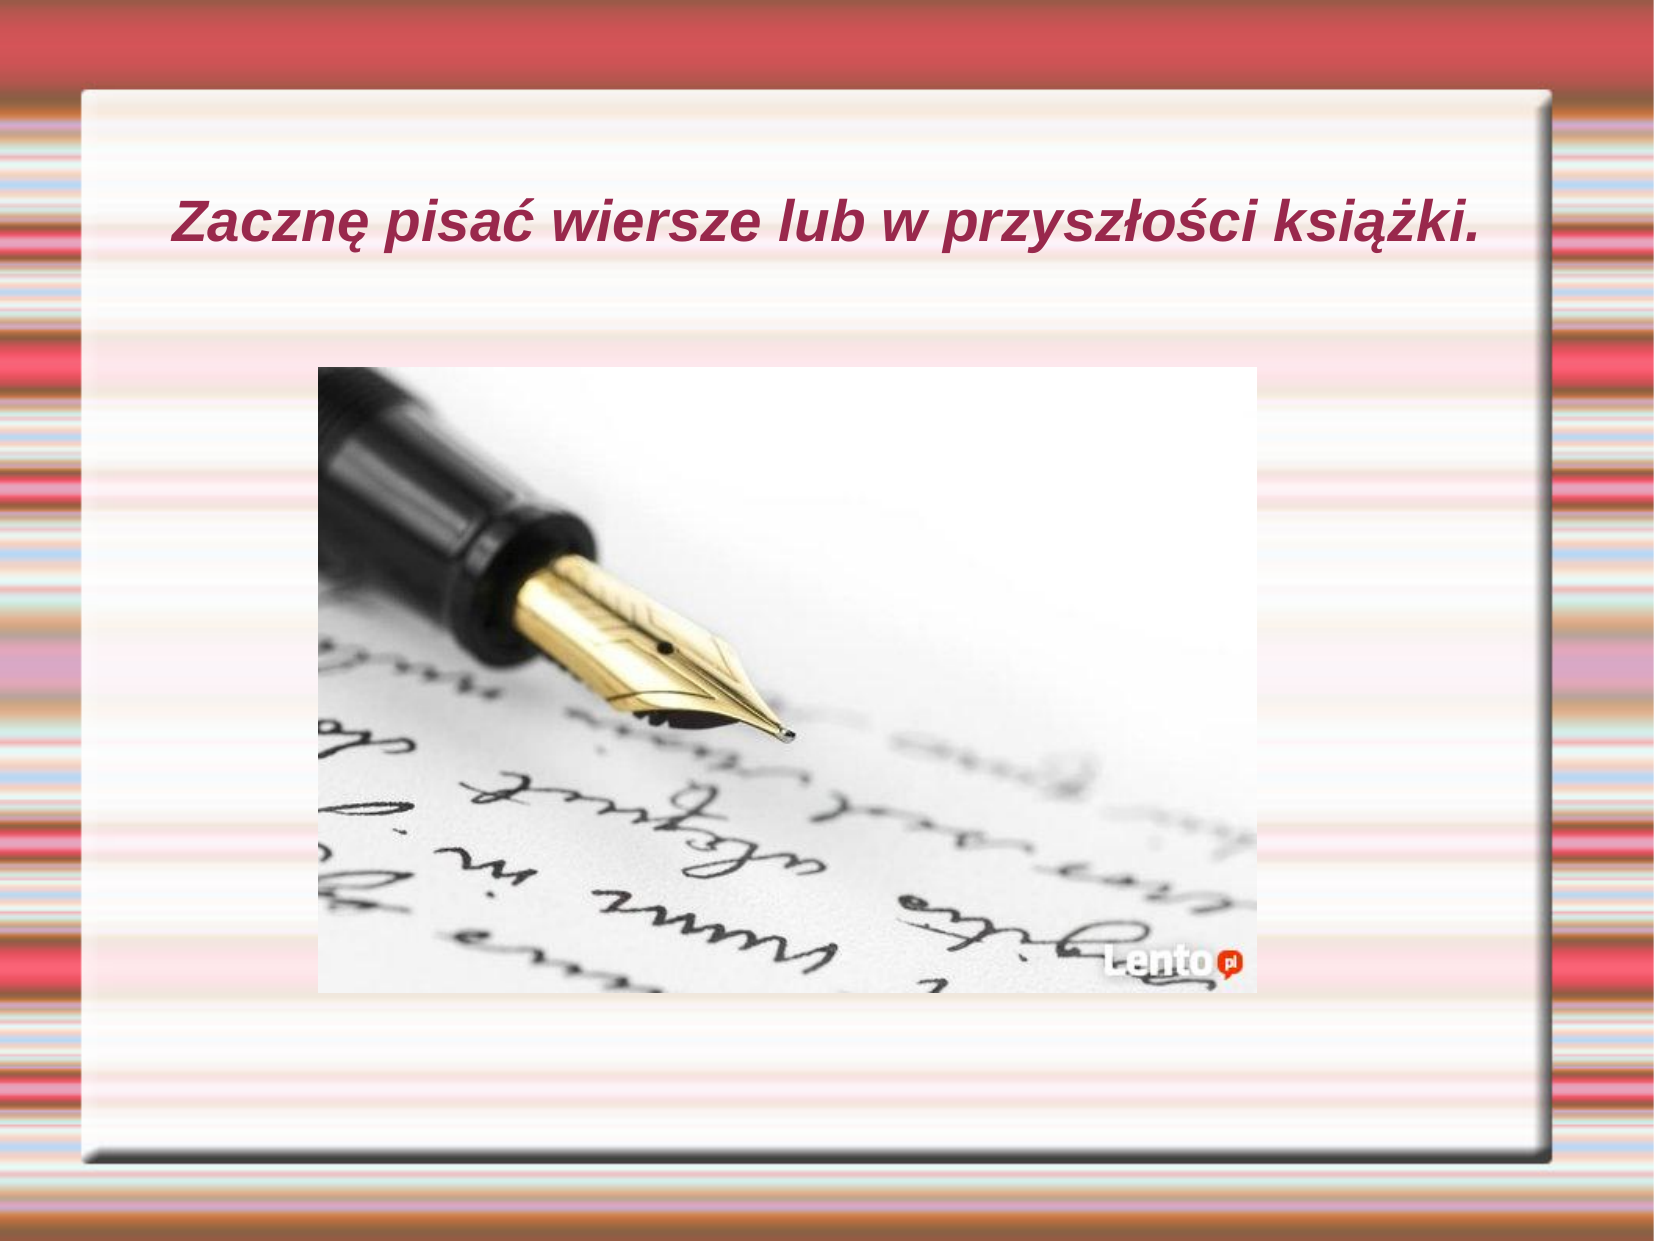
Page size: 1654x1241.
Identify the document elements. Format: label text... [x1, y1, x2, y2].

picture [318, 367, 1257, 993]
title Zacznę pisać wiersze lub w przyszłości książki. [121, 114, 1534, 322]
